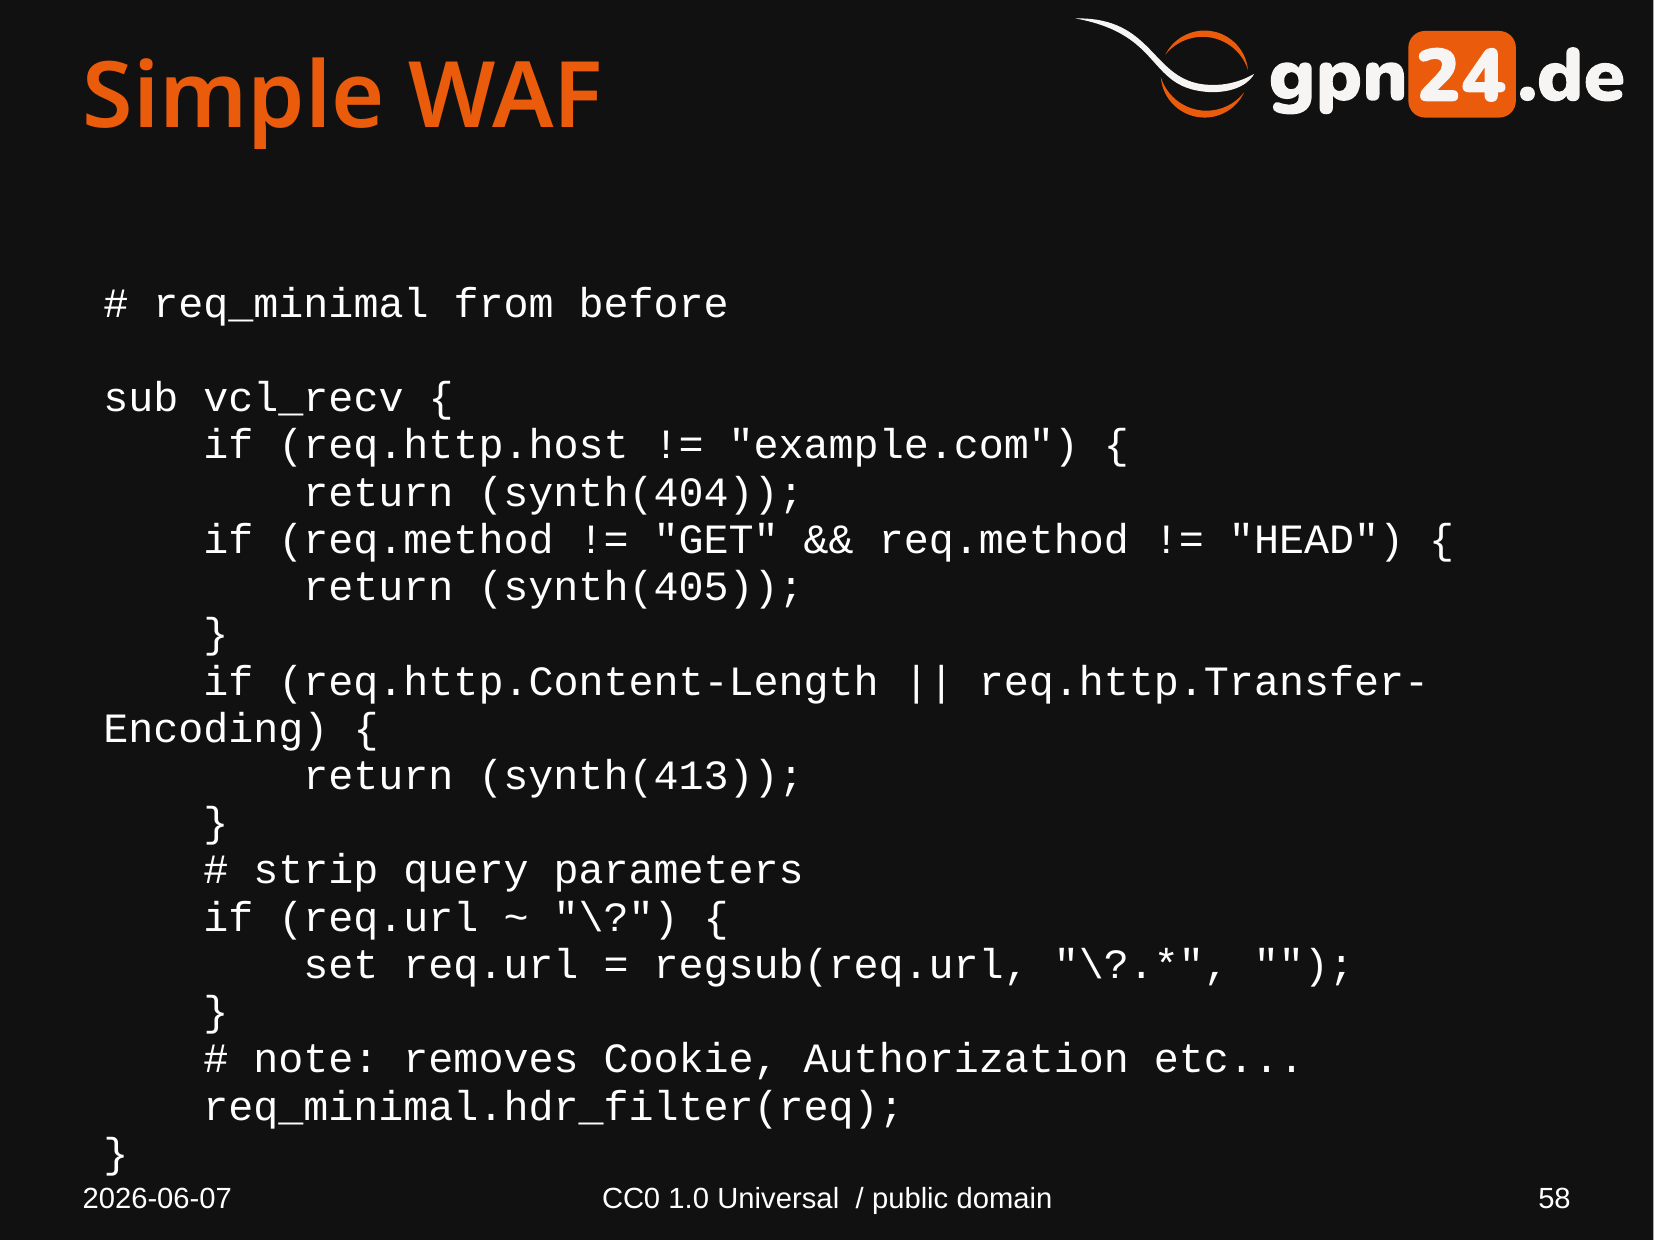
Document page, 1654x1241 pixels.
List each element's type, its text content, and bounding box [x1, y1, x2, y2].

title Simple WAF [82, 28, 1004, 155]
text_box # req_minimal from before sub vcl_recv { if (req.http.host != "example.com") { return (synth(404)); if (req.method != "GET" && req.method != "HEAD") { return (synth(405)); } if (req.http.Content-Length || req.http.Transfer-Encoding) { return (synth(413)); } # strip query parameters if (req.url ~ "\?") { set req.url = regsub(req.url, "\?.*", ""); } # note: removes Cookie, Authorization etc... req_minimal.hdr_filter(req); } [88, 274, 1595, 1241]
